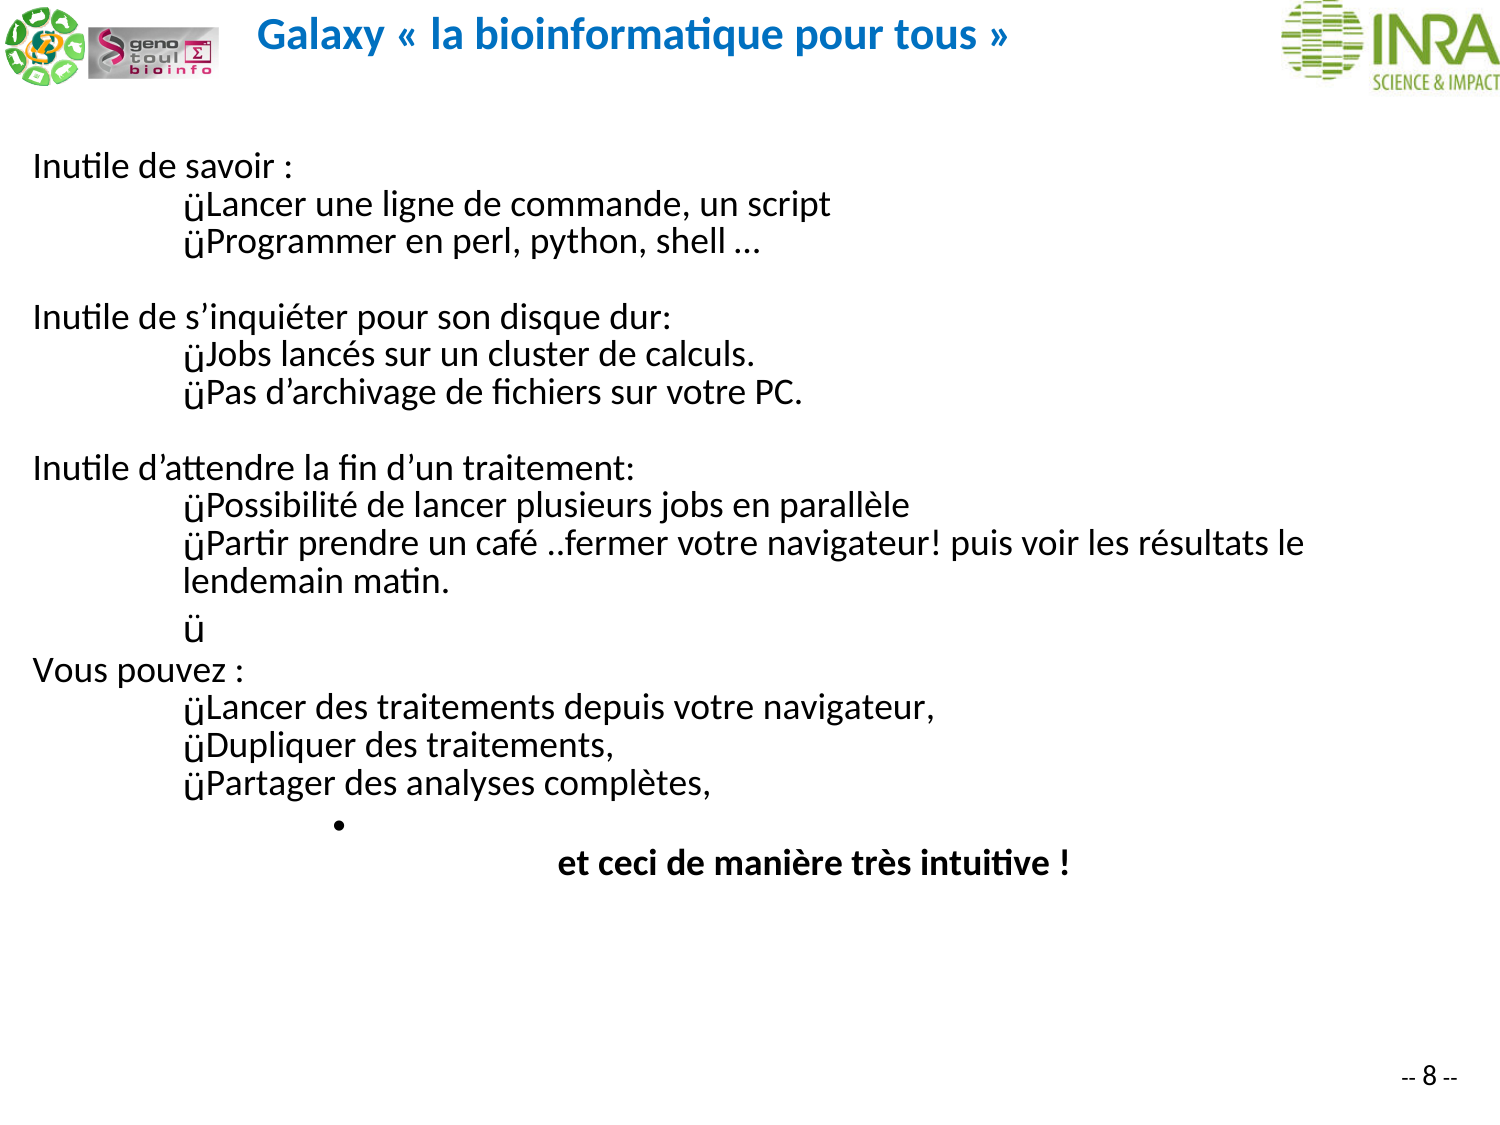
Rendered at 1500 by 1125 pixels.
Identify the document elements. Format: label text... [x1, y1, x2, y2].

text_box Galaxy « la bioinformatique pour tous » [242, 7, 1258, 79]
text_box Inutile de savoir : Lancer une ligne de commande, un script Programmer en perl, python, shell … Inutile de s’inquiéter pour son disque dur: Jobs lancés sur un cluster de calculs. Pas d’archivage de fichiers sur votre PC. Inutile d’attendre la fin d’un traitement: Possibilité de lancer plusieurs jobs en parallèle Partir prendre un café ..fermer votre navigateur! puis voir les résultats le lendemain matin. Vous pouvez : Lancer des traitements depuis votre navigateur, Dupliquer des traitements, Partager des analyses complètes, et ceci de manière très intuitive ! [18, 142, 1459, 892]
